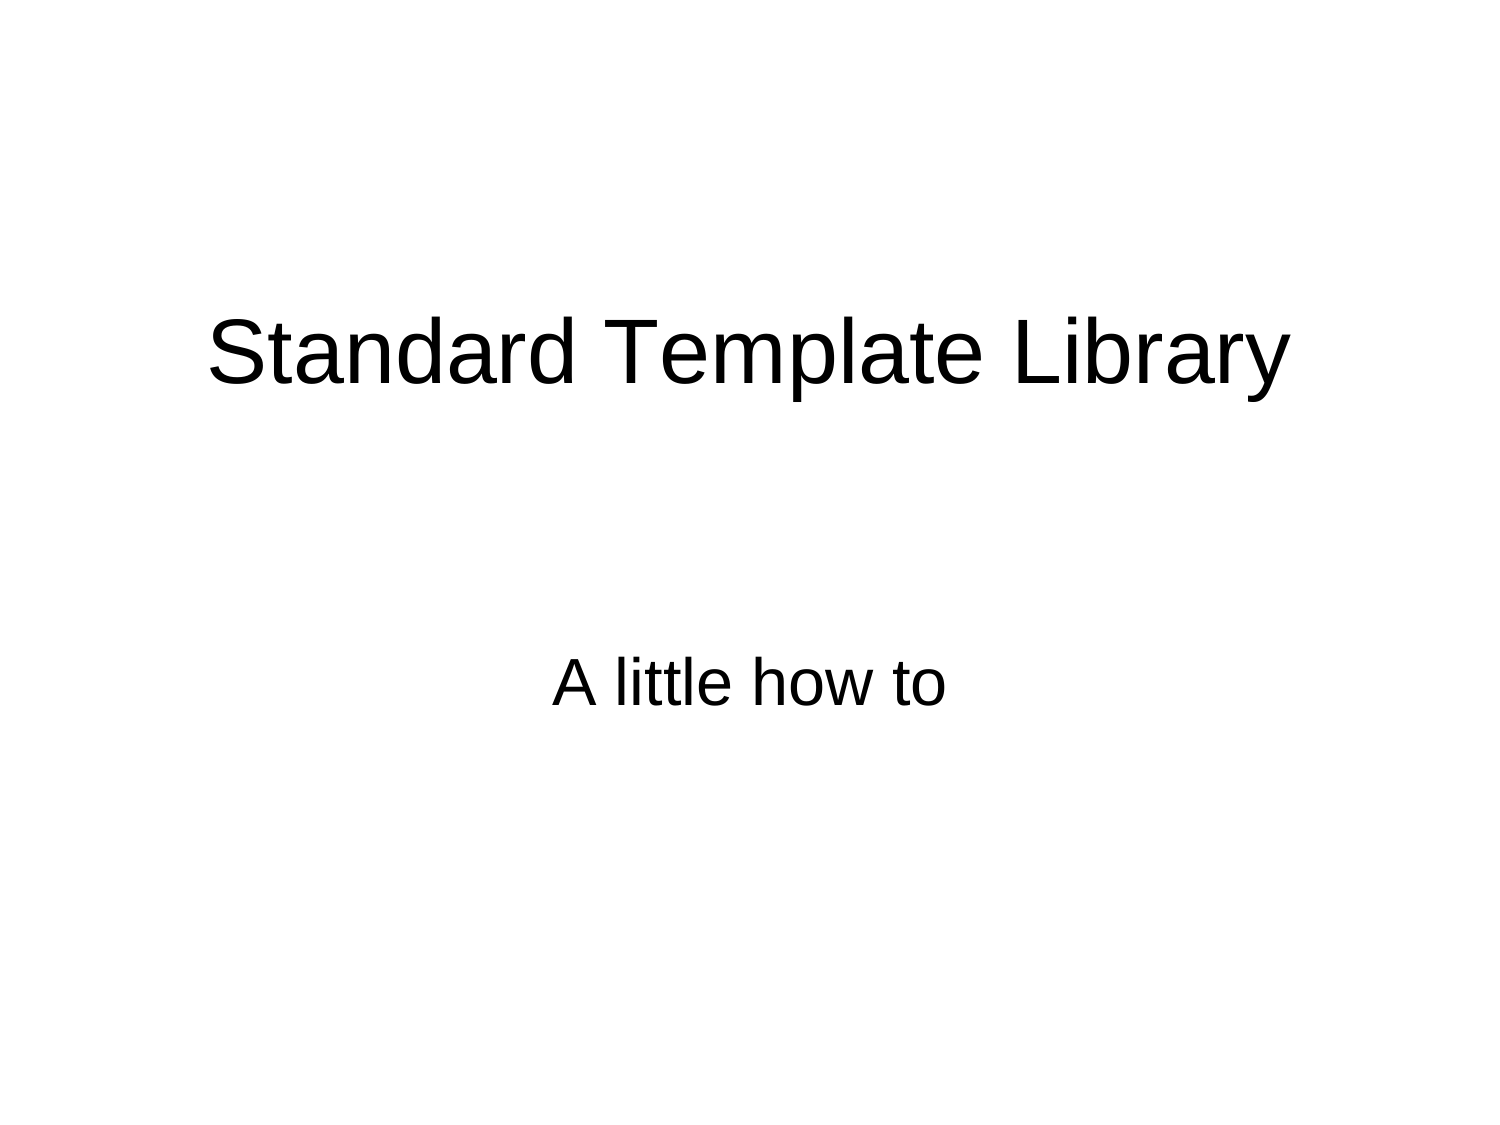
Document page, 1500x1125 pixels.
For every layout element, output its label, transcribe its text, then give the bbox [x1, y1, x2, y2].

subtitle A little how to [225, 637, 1276, 926]
title Standard Template Library [112, 231, 1388, 473]
